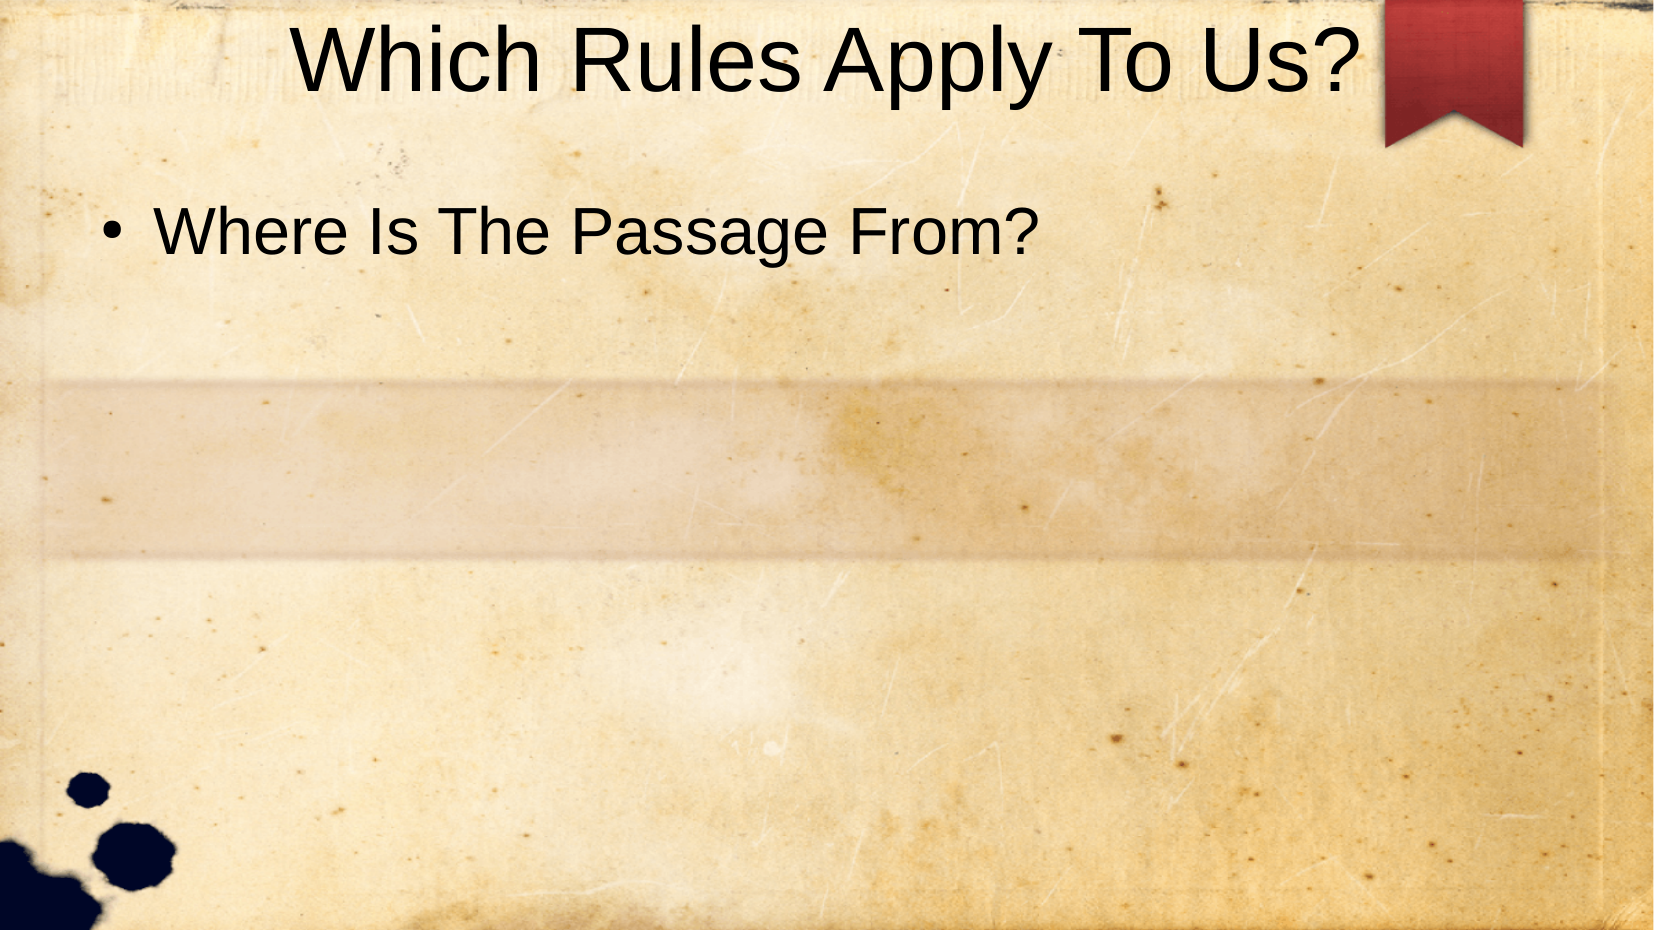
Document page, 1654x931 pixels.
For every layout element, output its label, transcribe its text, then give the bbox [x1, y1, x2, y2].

list Where Is The Passage From? [82, 193, 1571, 539]
picture [0, 0, 1654, 930]
title Which Rules Apply To Us? [82, 0, 1571, 138]
